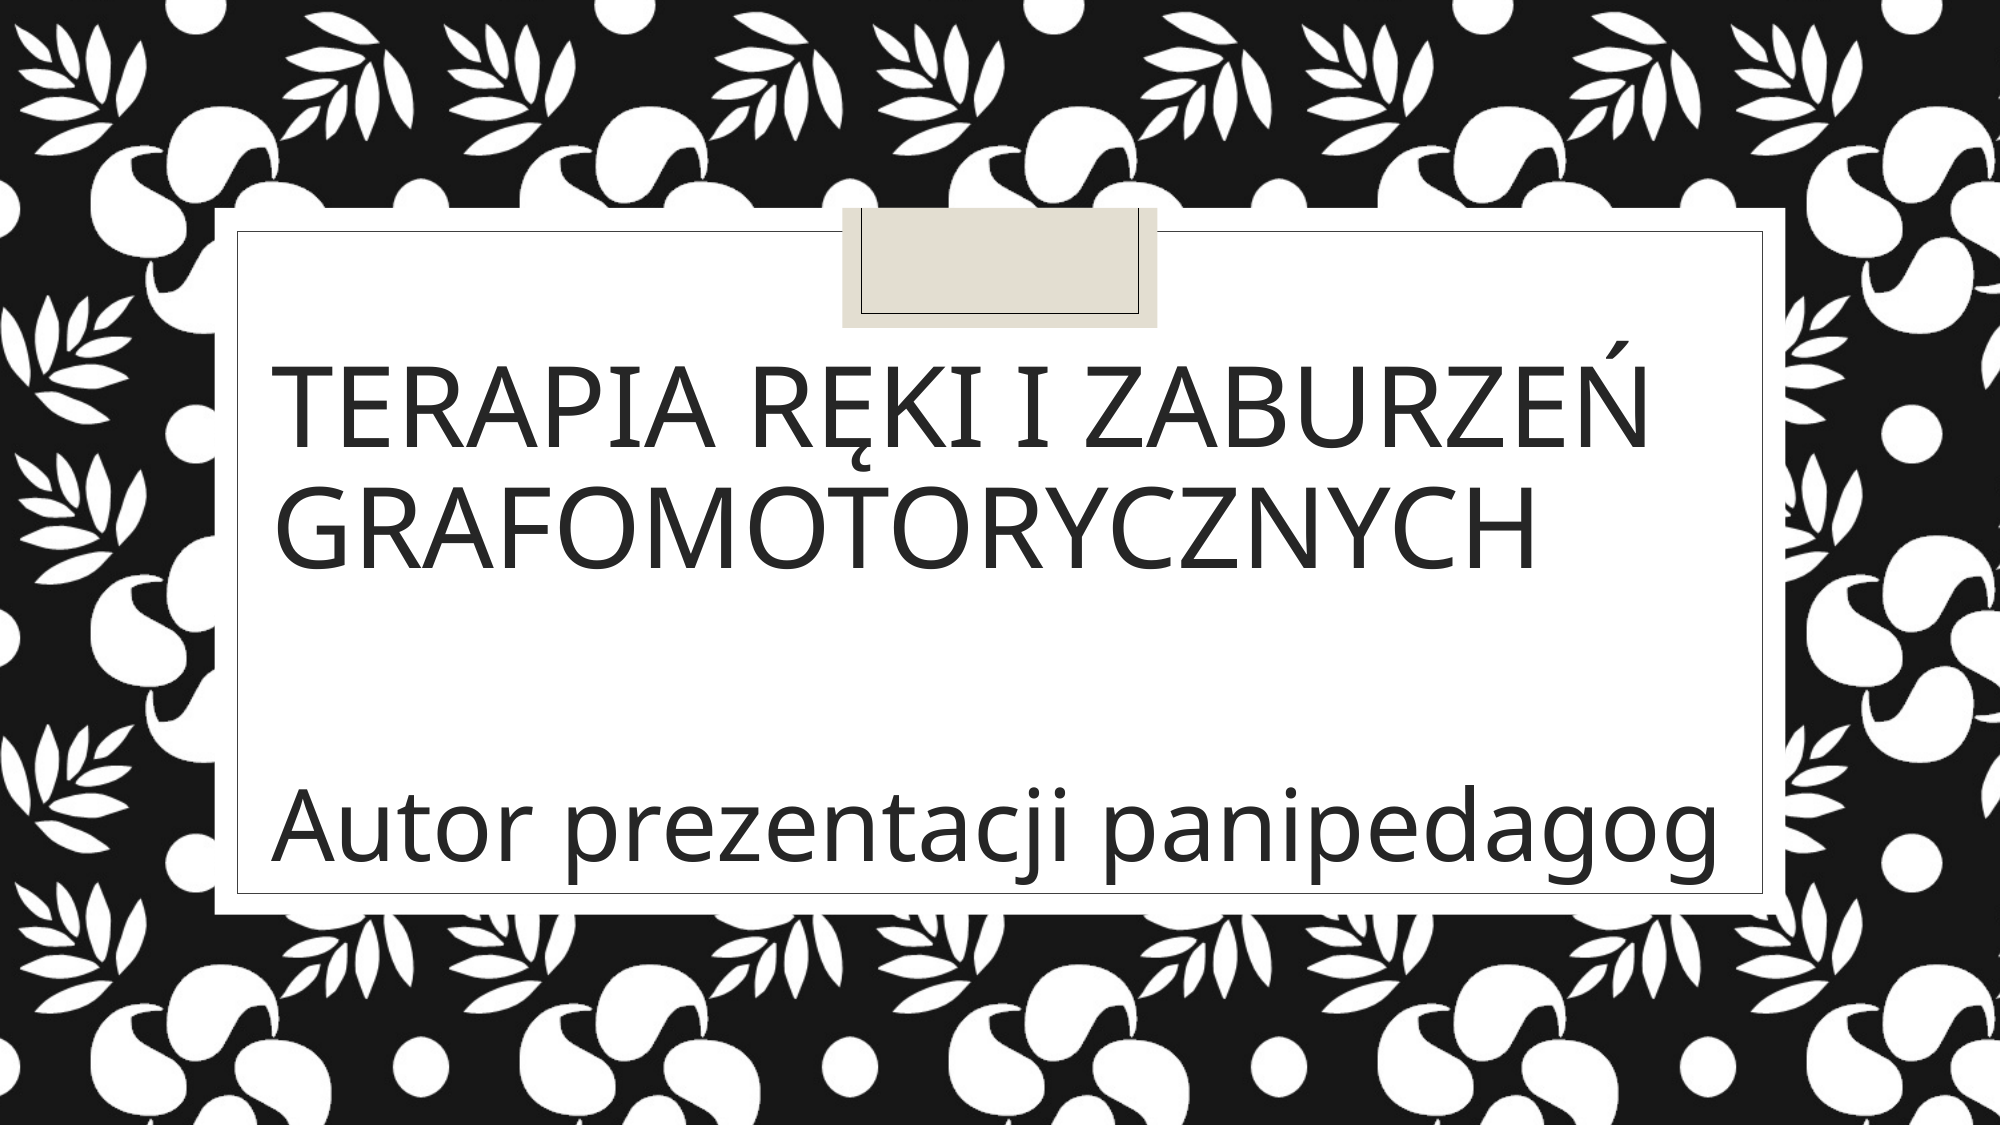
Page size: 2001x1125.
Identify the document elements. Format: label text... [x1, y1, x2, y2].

picture [0, 0, 2000, 1125]
title TERAPIA RĘKI I ZABURZEŃ GRAFOMOTORYCZNYCH [256, 343, 1744, 768]
subtitle Autor prezentacji panipedagog [256, 768, 1745, 844]
